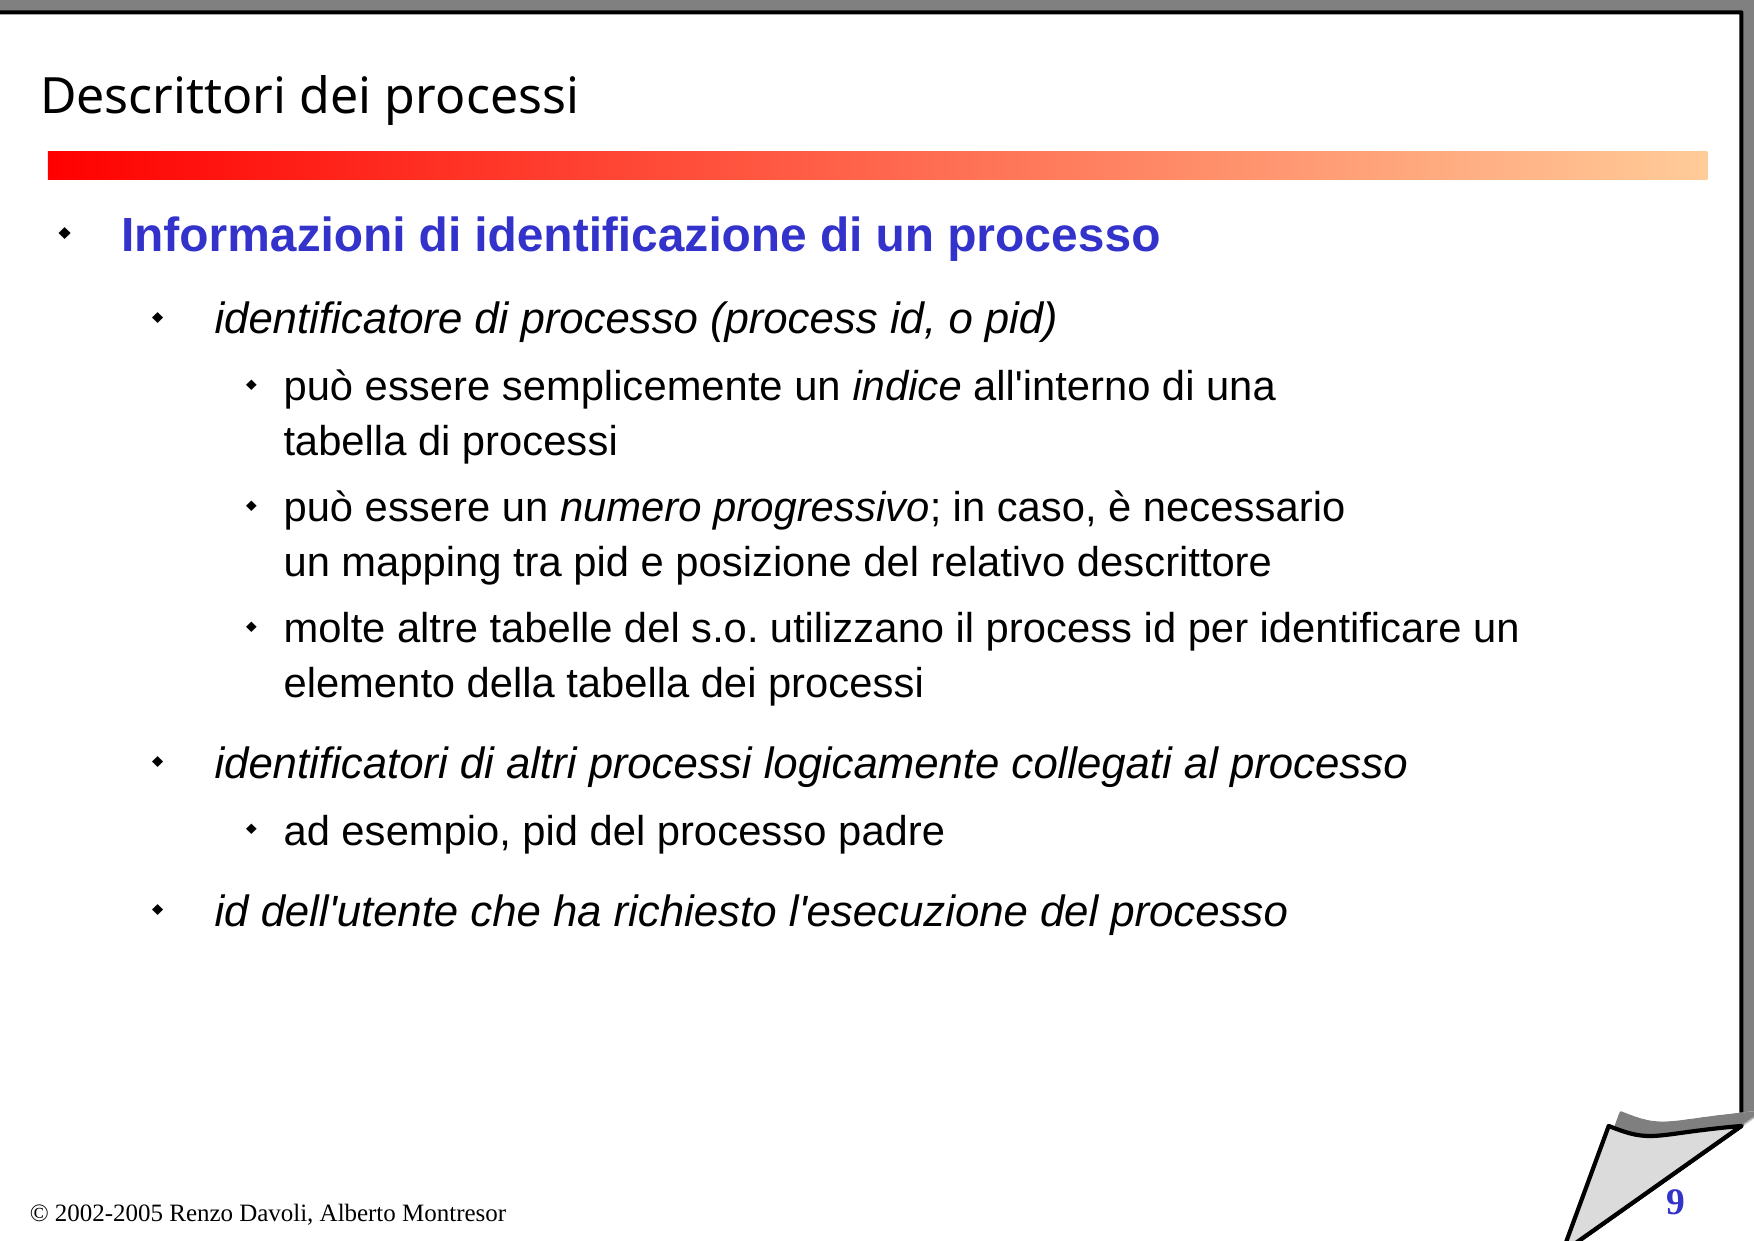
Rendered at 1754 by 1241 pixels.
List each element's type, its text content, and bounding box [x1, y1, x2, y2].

title Descrittori dei processi [40, 49, 1714, 144]
list Informazioni di identificazione di un processo identificatore di processo (process id, o pid) può essere semplicemente un indice all'interno di una tabella di processi può essere un numero progressivo; in caso, è necessario un mapping tra pid e posizione del relativo descrittore molte altre tabelle del s.o. utilizzano il process id per identificare un elemento della tabella dei processi identificatori di altri processi logicamente collegati al processo ad esempio, pid del processo padre id dell'utente che ha richiesto l'esecuzione del processo [58, 206, 1696, 1012]
